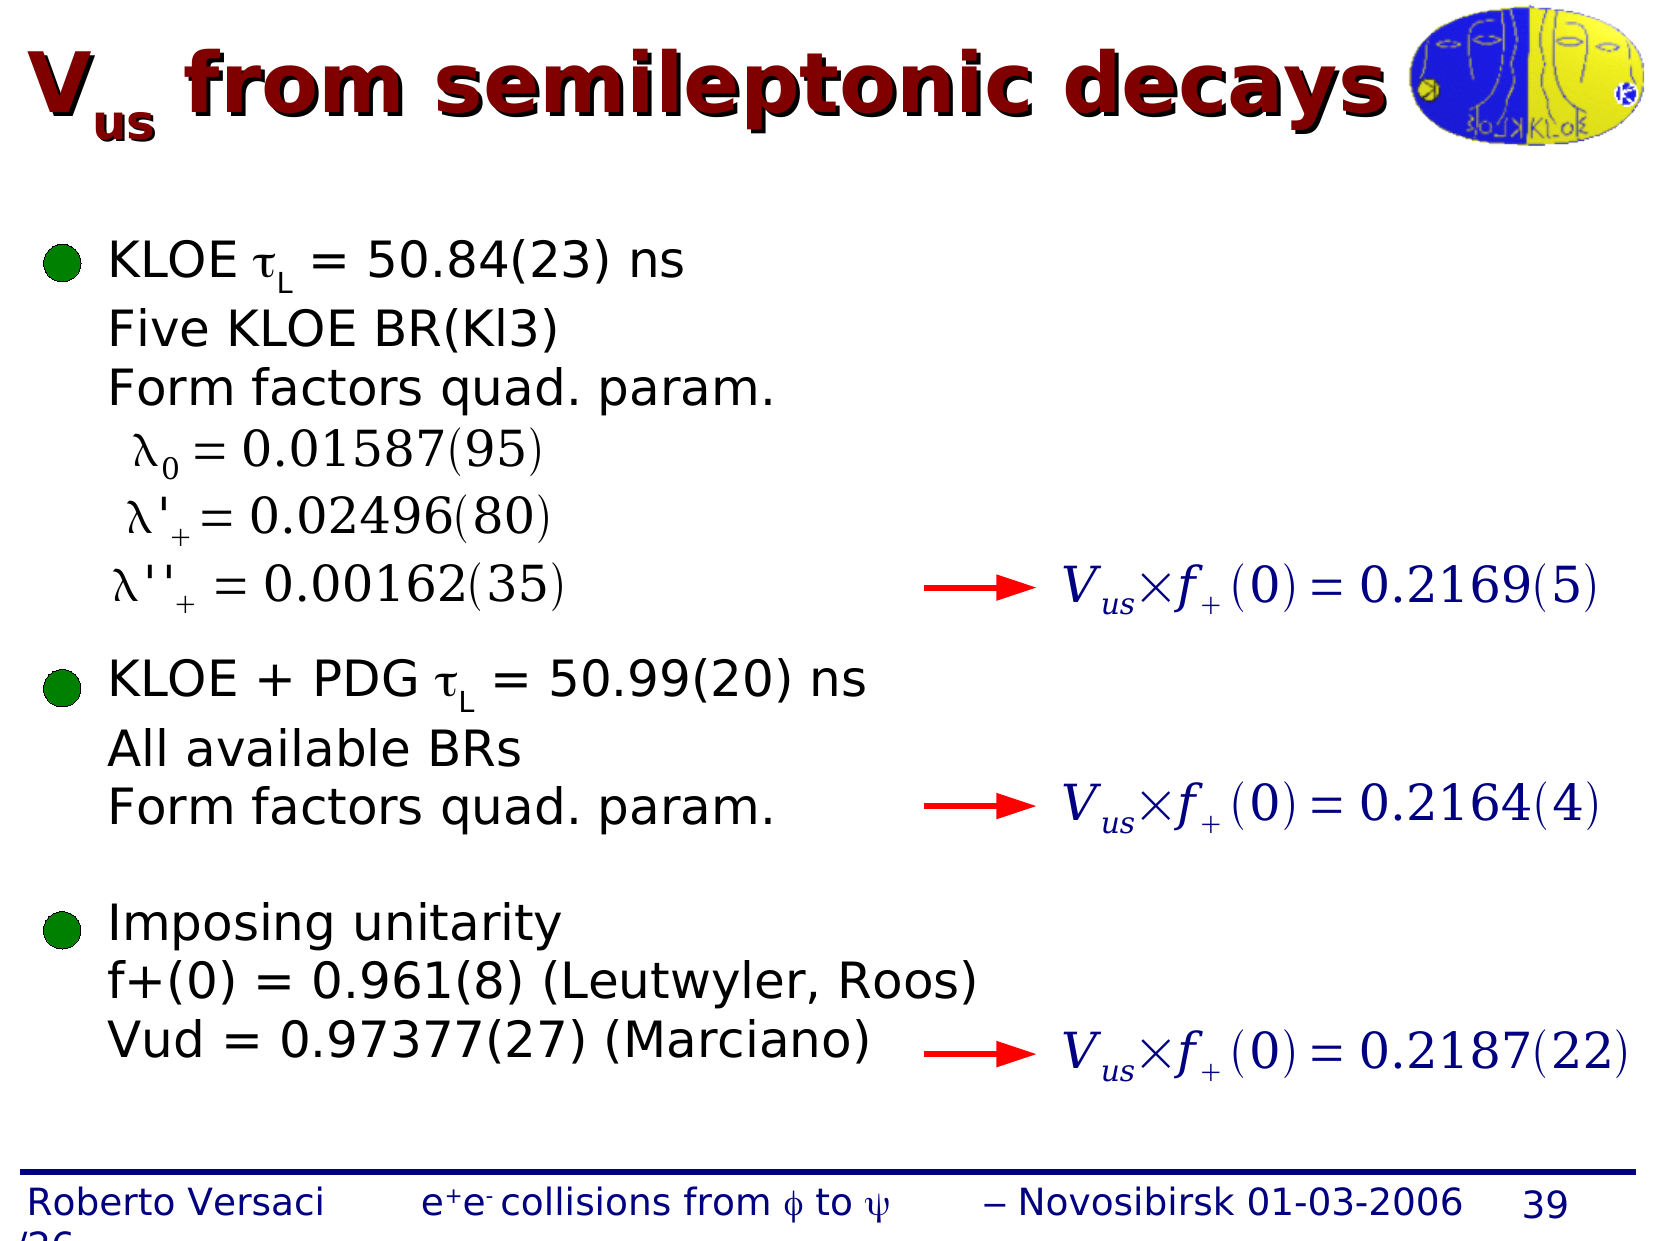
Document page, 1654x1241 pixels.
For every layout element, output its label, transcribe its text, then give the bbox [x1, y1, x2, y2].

chart [104, 419, 572, 621]
picture [1398, 0, 1654, 151]
text_box [43, 669, 81, 707]
text_box [43, 244, 82, 282]
chart [1052, 1022, 1637, 1088]
chart [1052, 555, 1606, 622]
text_box KLOE tL = 50.84(23) ns Five KLOE BR(Kl3) Form factors quad. param. KLOE + PDG tL = 50.99(20) ns All available BRs Form factors quad. param. Imposing unitarity f+(0) = 0.961(8) (Leutwyler, Roos) Vud = 0.97377(27) (Marciano) [92, 223, 977, 1085]
title Vus from semileptonic decays [0, 27, 1433, 159]
text_box [43, 911, 81, 950]
chart [1052, 773, 1608, 840]
